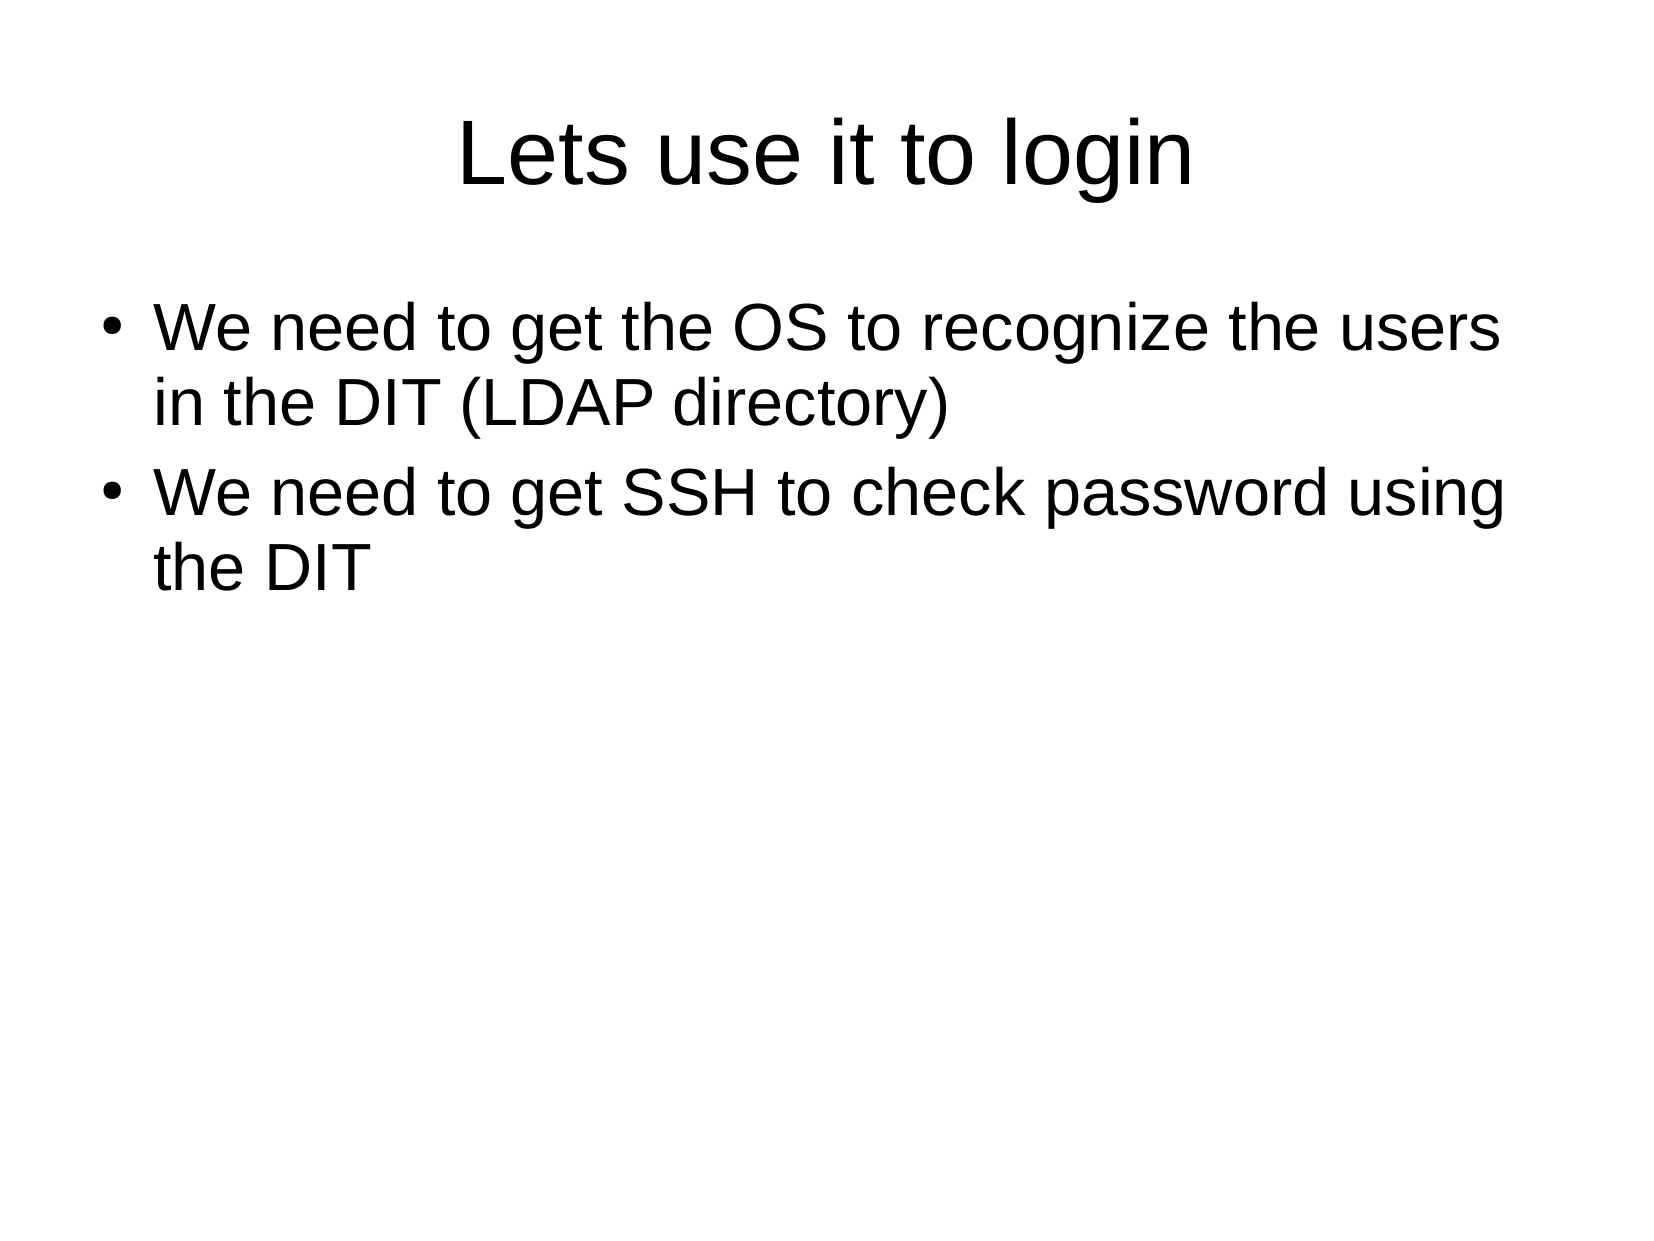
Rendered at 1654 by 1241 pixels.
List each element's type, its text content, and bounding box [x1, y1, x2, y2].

title Lets use it to login [82, 49, 1571, 257]
list We need to get the OS to recognize the users in the DIT (LDAP directory) We need to get SSH to check password using the DIT [82, 290, 1538, 1010]
